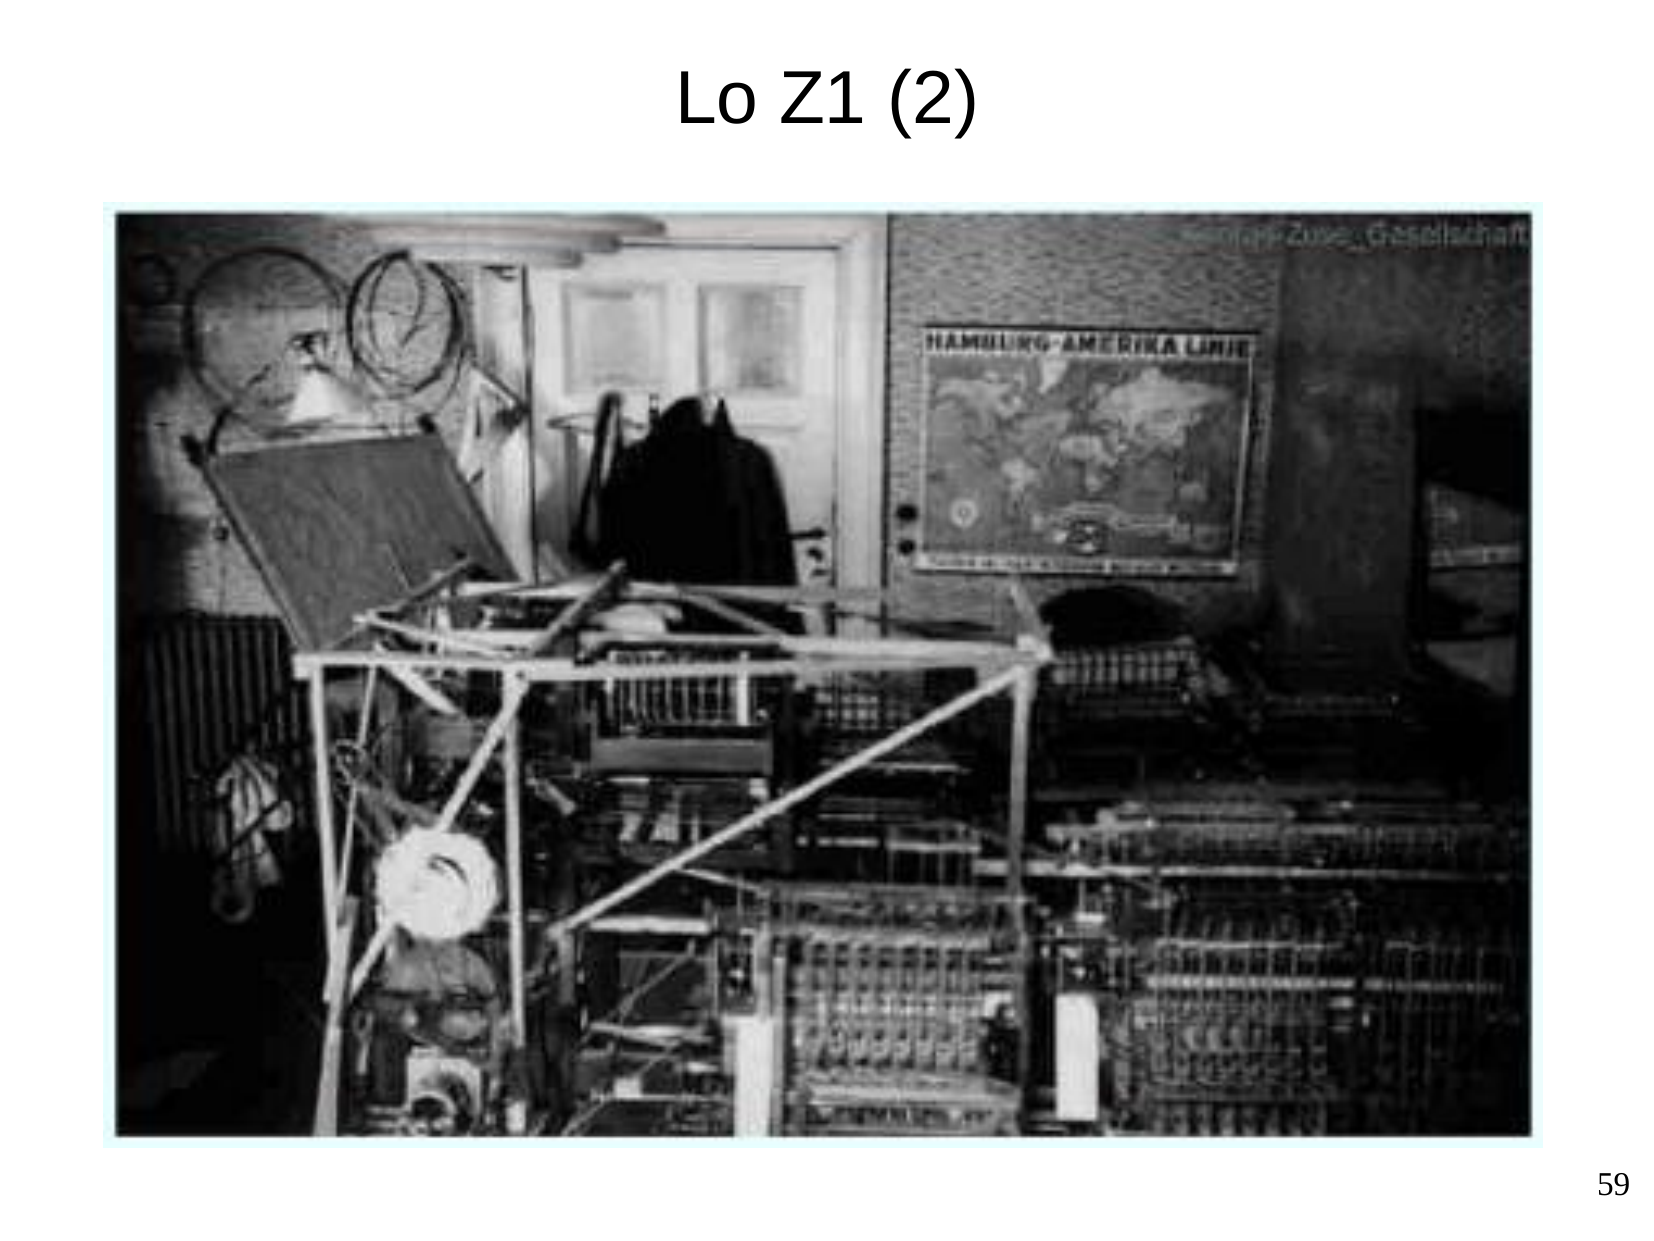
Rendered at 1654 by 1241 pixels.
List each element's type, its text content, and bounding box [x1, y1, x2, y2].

title Lo Z1 (2) [37, 30, 1617, 166]
picture [103, 202, 1543, 1148]
